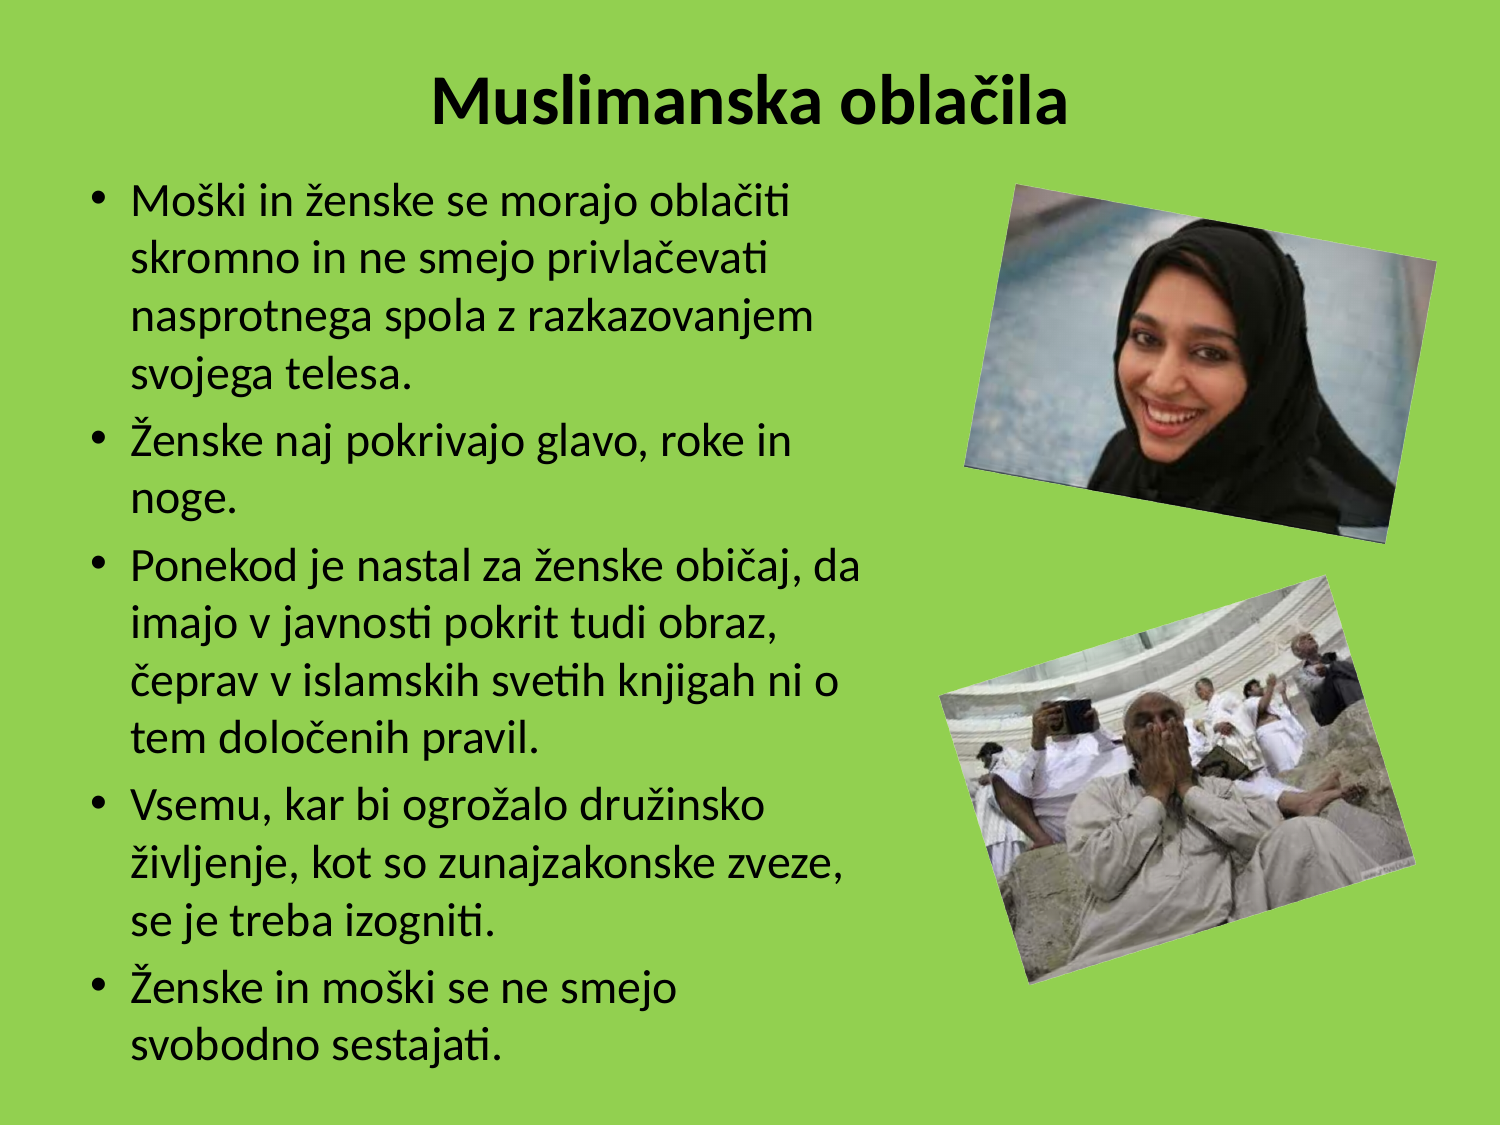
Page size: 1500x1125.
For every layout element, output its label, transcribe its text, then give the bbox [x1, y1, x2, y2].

list Moški in ženske se morajo oblačiti skromno in ne smejo privlačevati nasprotnega spola z razkazovanjem svojega telesa. Ženske naj pokrivajo glavo, roke in noge. Ponekod je nastal za ženske običaj, da imajo v javnosti pokrit tudi obraz, čeprav v islamskih svetih knjigah ni o tem določenih pravil. Vsemu, kar bi ogrožalo družinsko življenje, kot so zunajzakonske zveze, se je treba izogniti. Ženske in moški se ne smejo svobodno sestajati. [75, 160, 892, 1083]
picture [938, 574, 1416, 985]
picture [963, 183, 1437, 544]
title Muslimanska oblačila [75, 45, 1425, 233]
